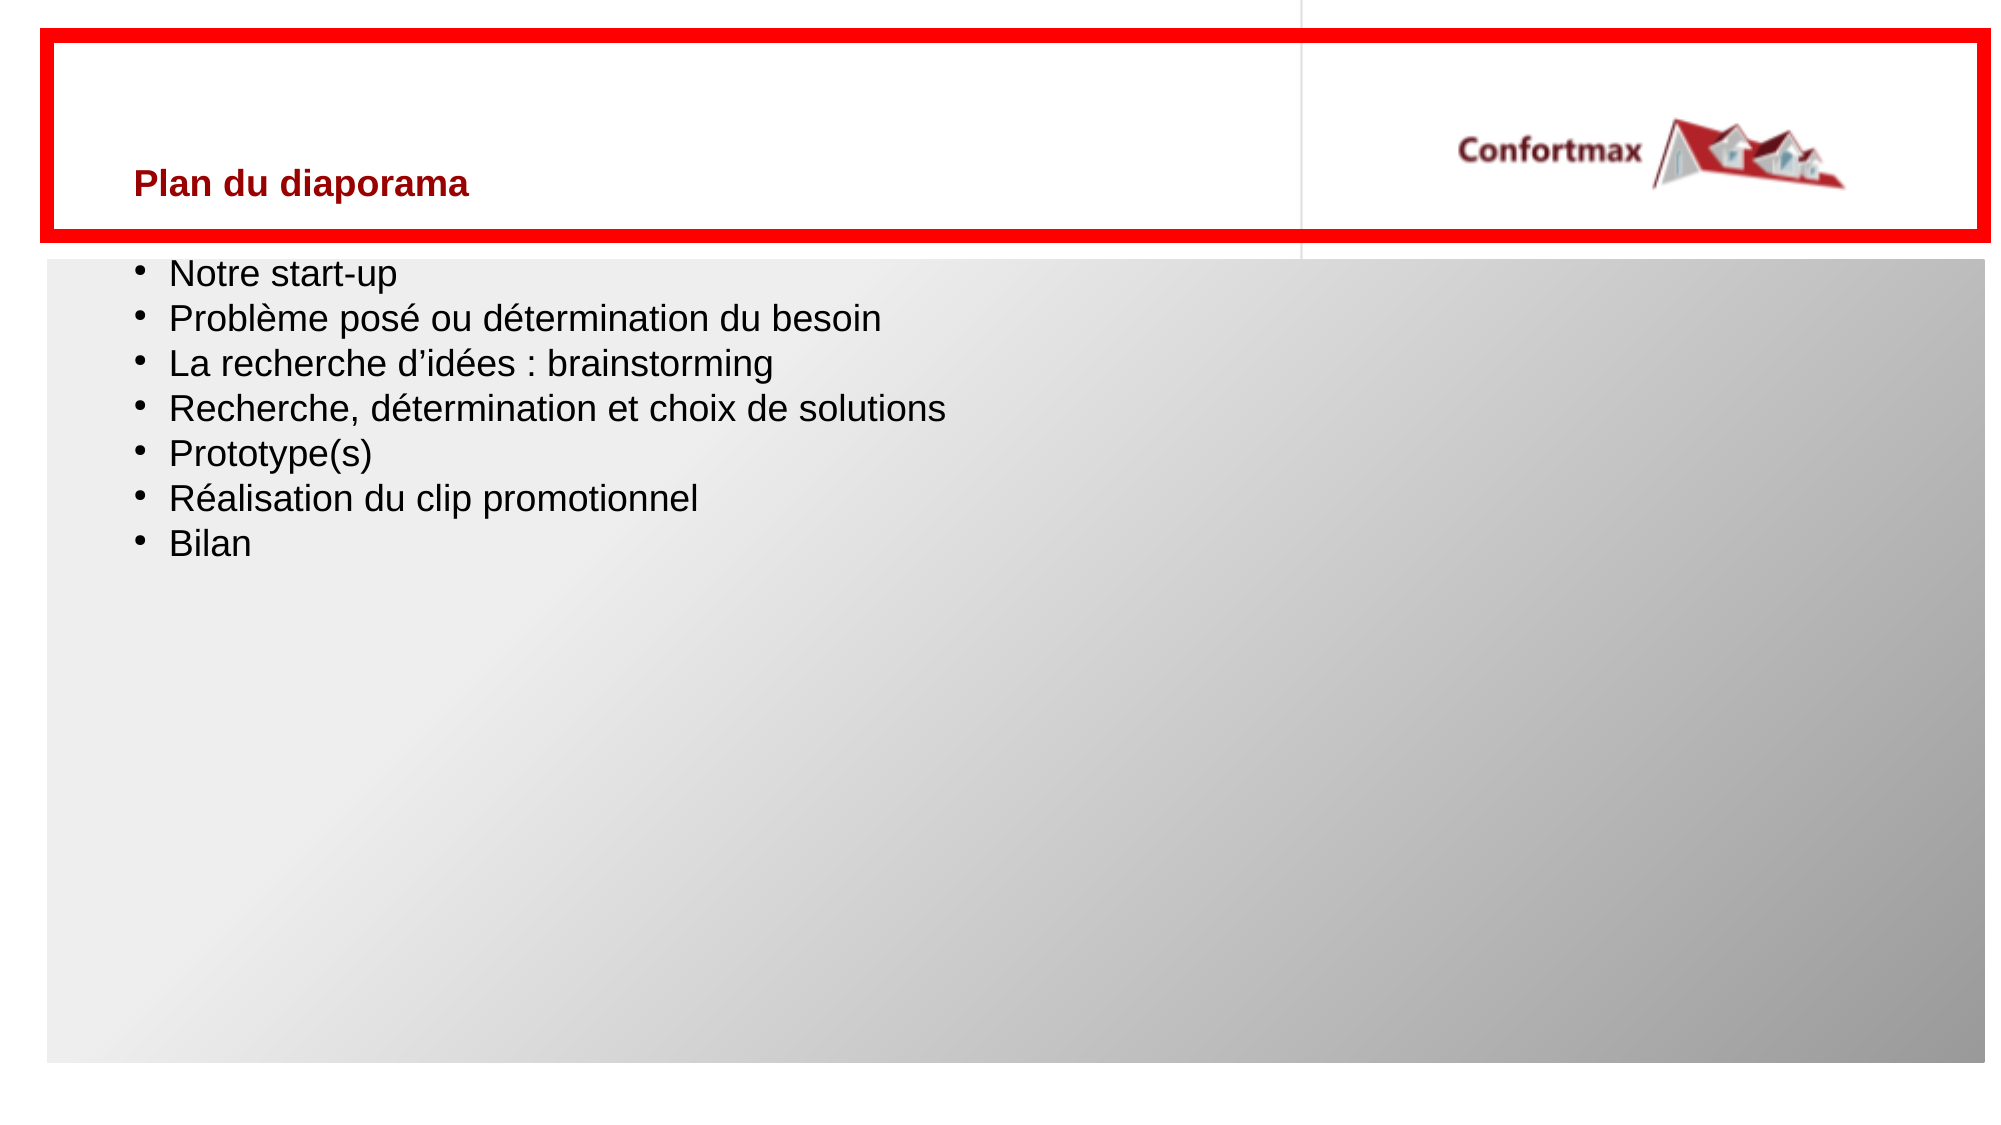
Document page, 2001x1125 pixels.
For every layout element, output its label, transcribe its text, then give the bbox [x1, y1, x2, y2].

picture [1299, 43, 1977, 229]
text_box Plan du diaporama Notre start-up Problème posé ou détermination du besoin La recherche d’idées : brainstorming Recherche, détermination et choix de solutions Prototype(s) Réalisation du clip promotionnel Bilan [118, 151, 1494, 1125]
picture [1299, 0, 1997, 343]
